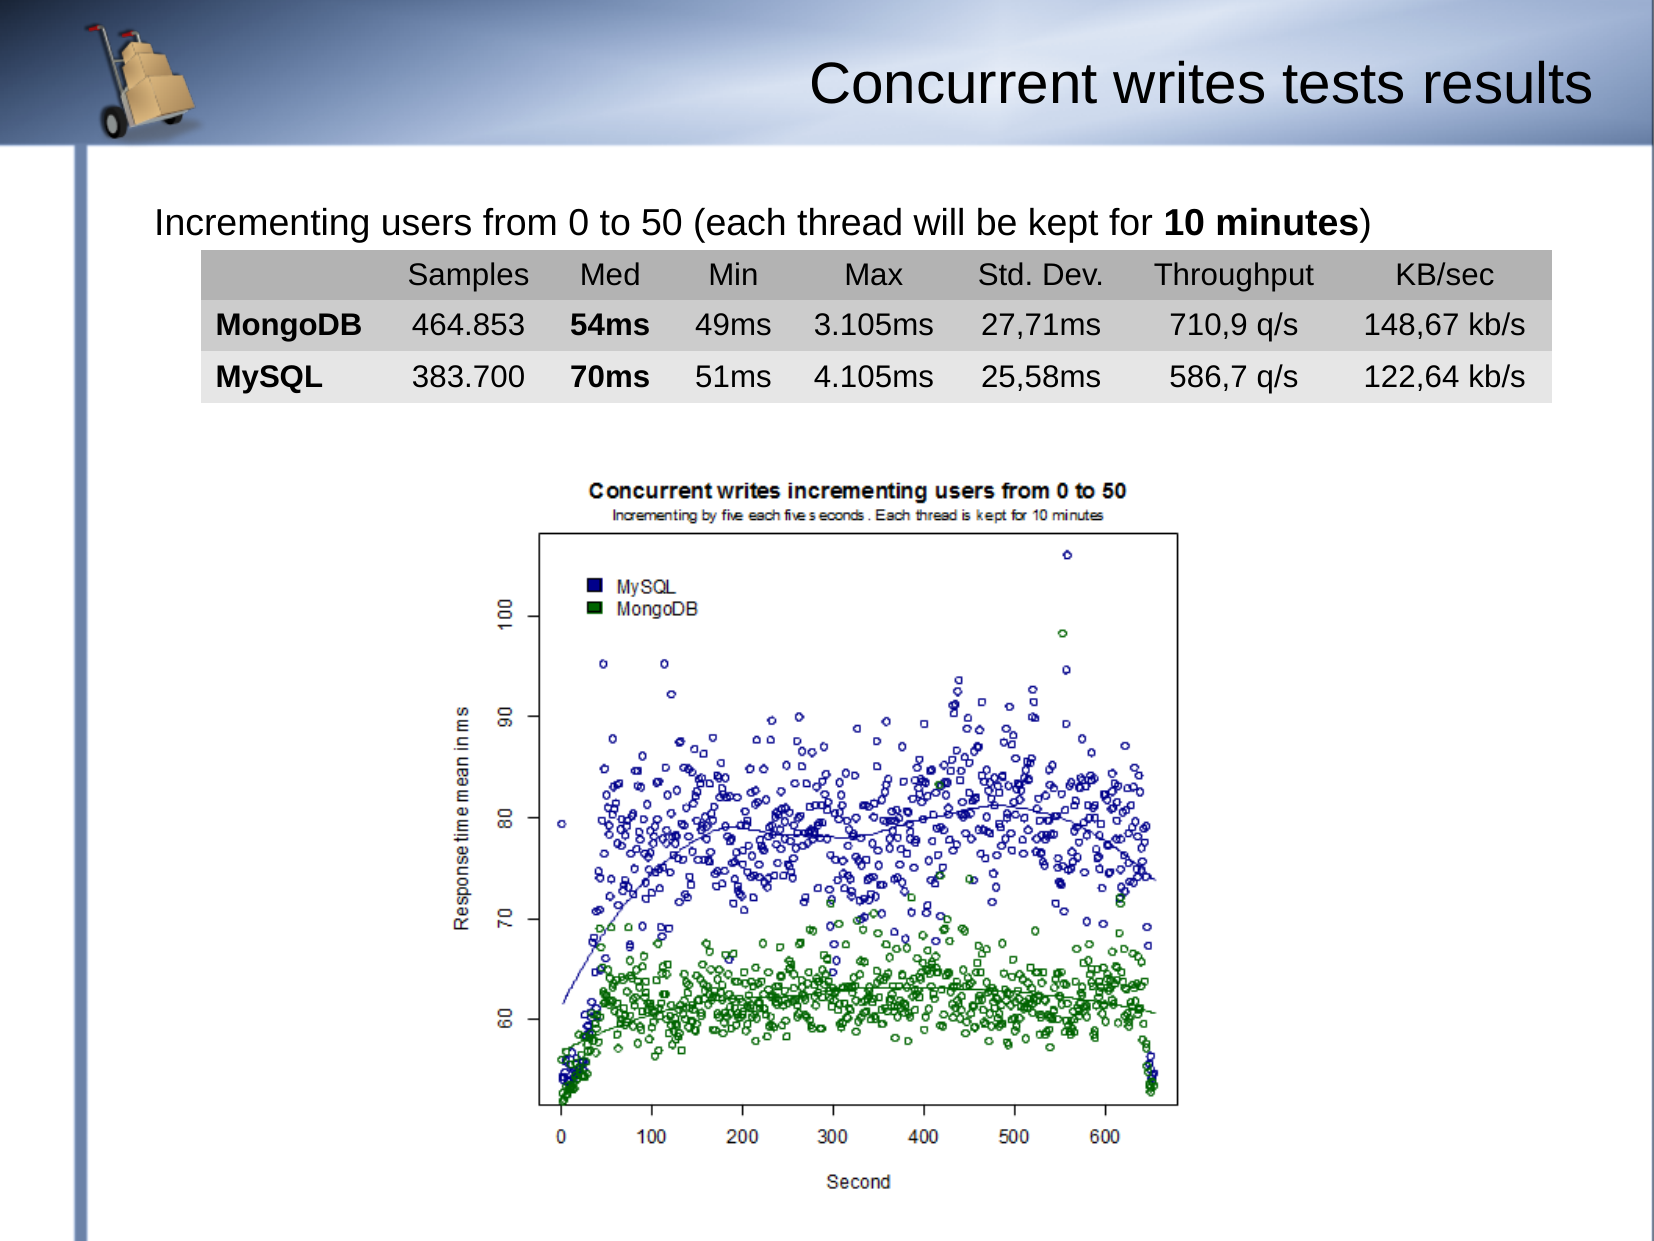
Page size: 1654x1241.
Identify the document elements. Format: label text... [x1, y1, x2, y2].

table_cell 3.105ms [796, 300, 952, 351]
table_header Std. Dev. [952, 250, 1130, 300]
table_cell 122,64 kb/s [1338, 351, 1552, 403]
table_cell 54ms [549, 300, 671, 351]
table_cell MySQL [201, 351, 388, 403]
table_cell 4.105ms [796, 351, 952, 403]
table_header Med [549, 250, 671, 300]
table_cell 586,7 q/s [1130, 351, 1338, 403]
table_cell 51ms [671, 351, 796, 403]
table_header KB/sec [1338, 250, 1552, 300]
title Concurrent writes tests results [213, 49, 1596, 118]
table_header Max [796, 250, 952, 300]
table_cell 27,71ms [952, 300, 1130, 351]
list Incrementing users from 0 to 50 (each thread will be kept for 10 minutes) [154, 180, 1596, 1146]
table_cell 25,58ms [952, 351, 1130, 403]
table_header Throughput [1130, 250, 1338, 300]
table_cell 464.853 [388, 300, 549, 351]
table_cell 148,67 kb/s [1338, 300, 1552, 351]
table_header Samples [388, 250, 549, 300]
picture [0, 0, 1654, 1241]
table_cell MongoDB [201, 300, 388, 351]
table_header [201, 250, 388, 300]
table_cell 383.700 [388, 351, 549, 403]
table_cell 710,9 q/s [1130, 300, 1338, 351]
table_header Min [671, 250, 796, 300]
table_cell 70ms [549, 351, 671, 403]
table_cell 49ms [671, 300, 796, 351]
